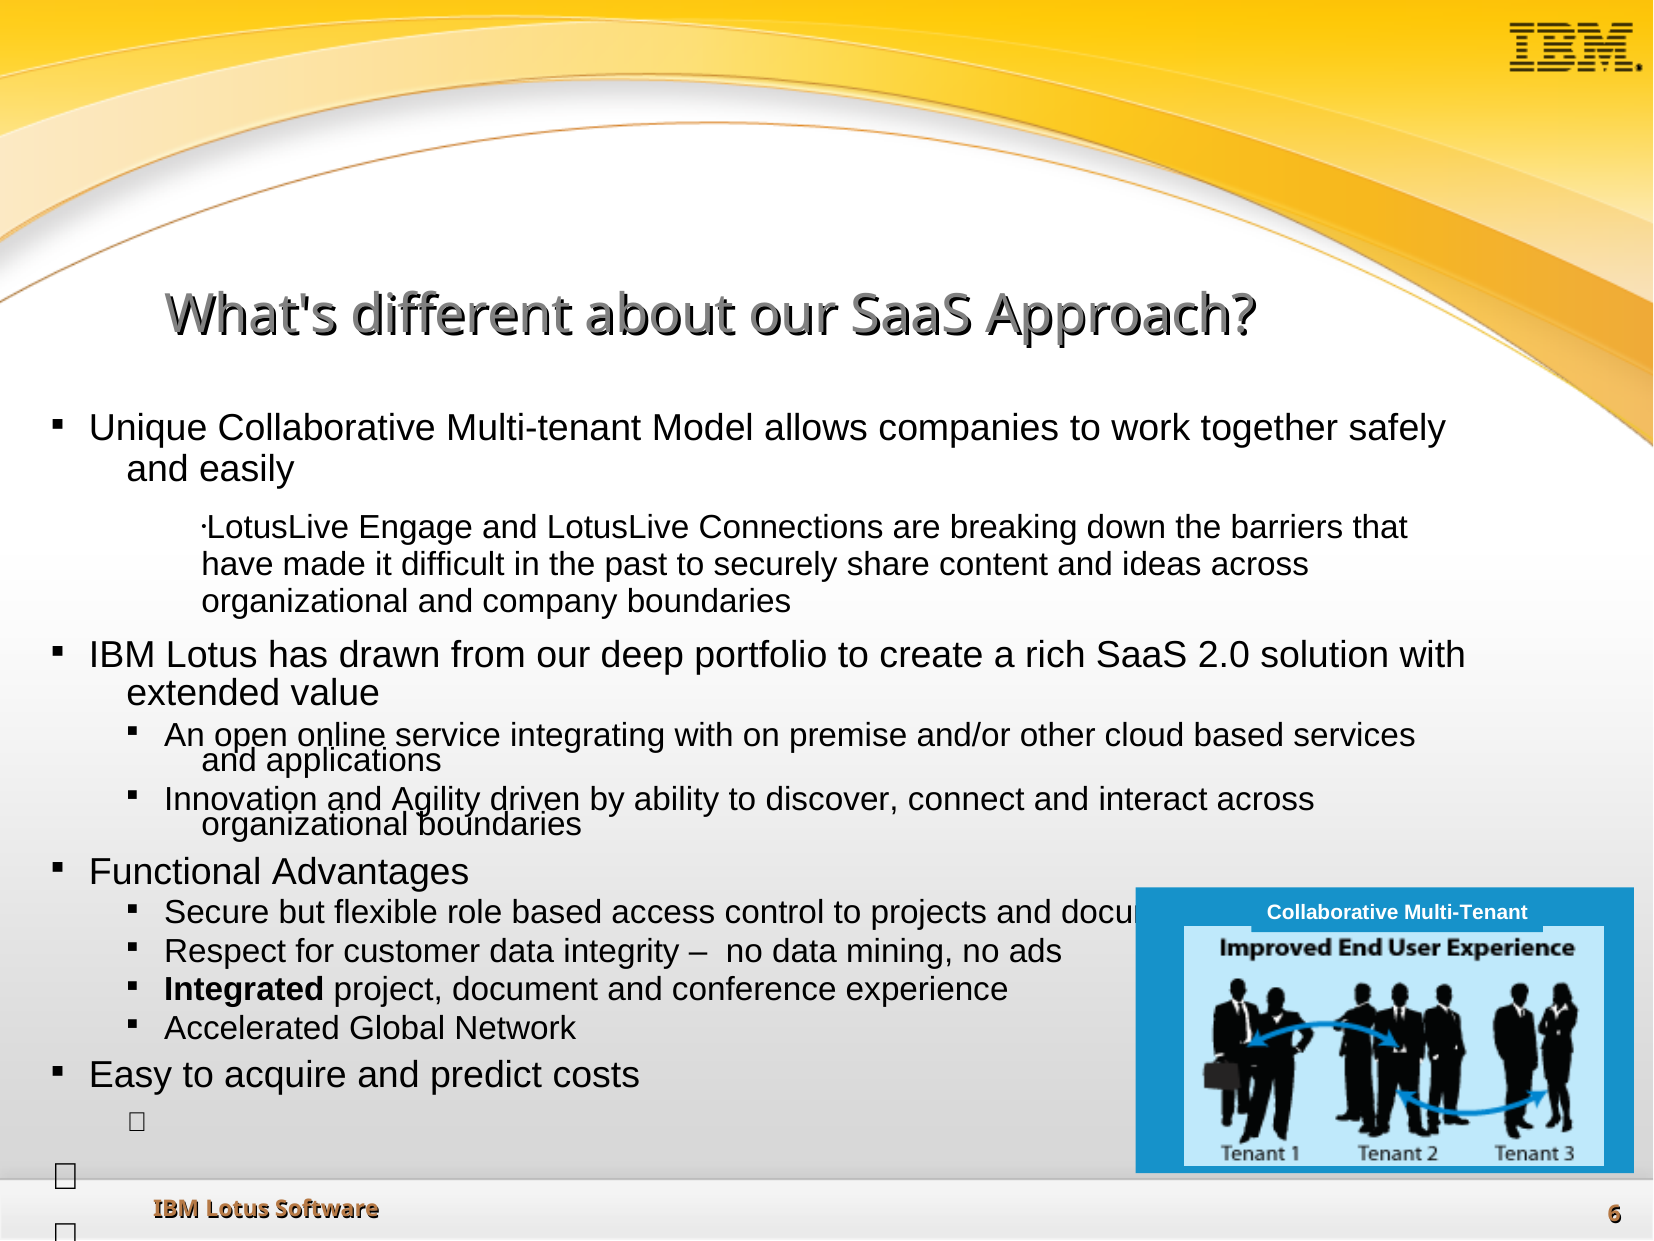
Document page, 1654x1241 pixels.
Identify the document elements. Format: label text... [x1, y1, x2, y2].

picture [1184, 926, 1604, 1166]
text_box Unique Collaborative Multi-tenant Model allows companies to work together safely and easily LotusLive Engage and LotusLive Connections are breaking down the barriers that have made it difficult in the past to securely share content and ideas across organizational and company boundaries IBM Lotus has drawn from our deep portfolio to create a rich SaaS 2.0 solution with extended value An open online service integrating with on premise and/or other cloud based services and applications Innovation and Agility driven by ability to discover, connect and interact across organizational boundaries Functional Advantages Secure but flexible role based access control to projects and documents Respect for customer data integrity – no data mining, no ads Integrated project, document and conference experience Accelerated Global Network Easy to acquire and predict costs [36, 398, 1493, 1241]
footer IBM Lotus Software [138, 1185, 731, 1236]
text_box Collaborative Multi-Tenant [1251, 891, 1543, 933]
picture [0, 0, 1654, 1240]
text_box [1135, 887, 1634, 1174]
text_box What's different about our SaaS Approach? [149, 264, 1641, 358]
